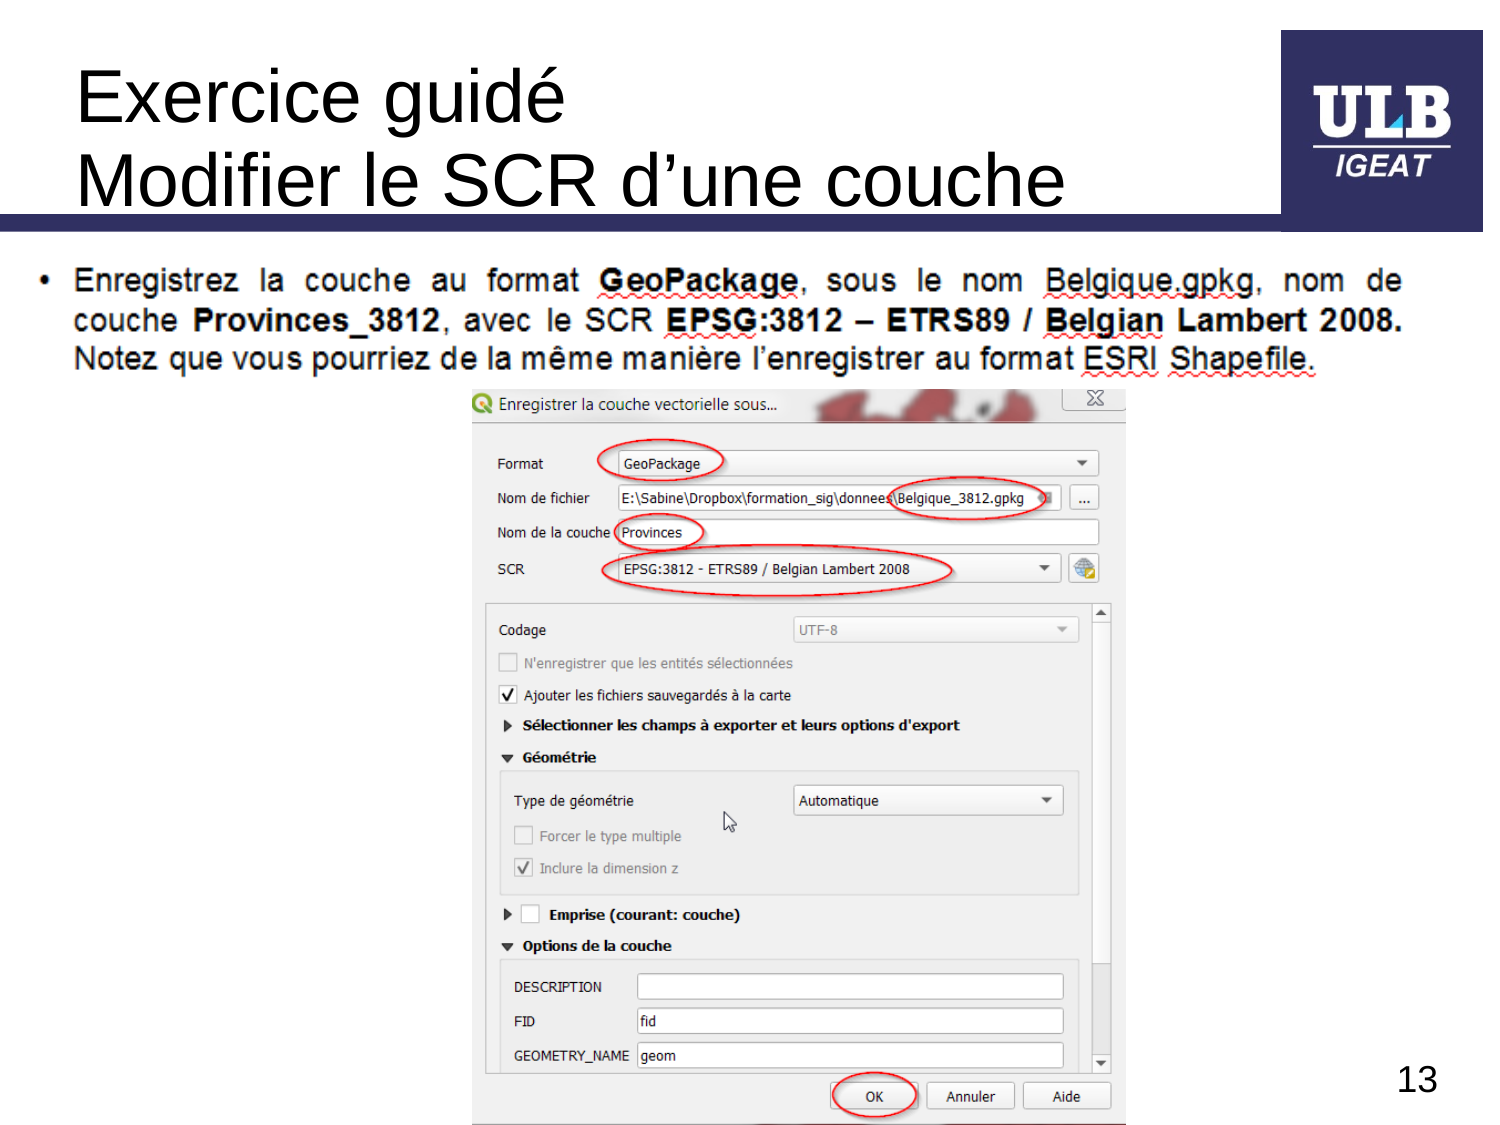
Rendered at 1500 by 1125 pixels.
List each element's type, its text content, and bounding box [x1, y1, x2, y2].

title Exercice guidé Modifier le SCR d’une couche [75, 44, 1425, 233]
picture [1281, 30, 1483, 232]
picture [25, 259, 1439, 1125]
